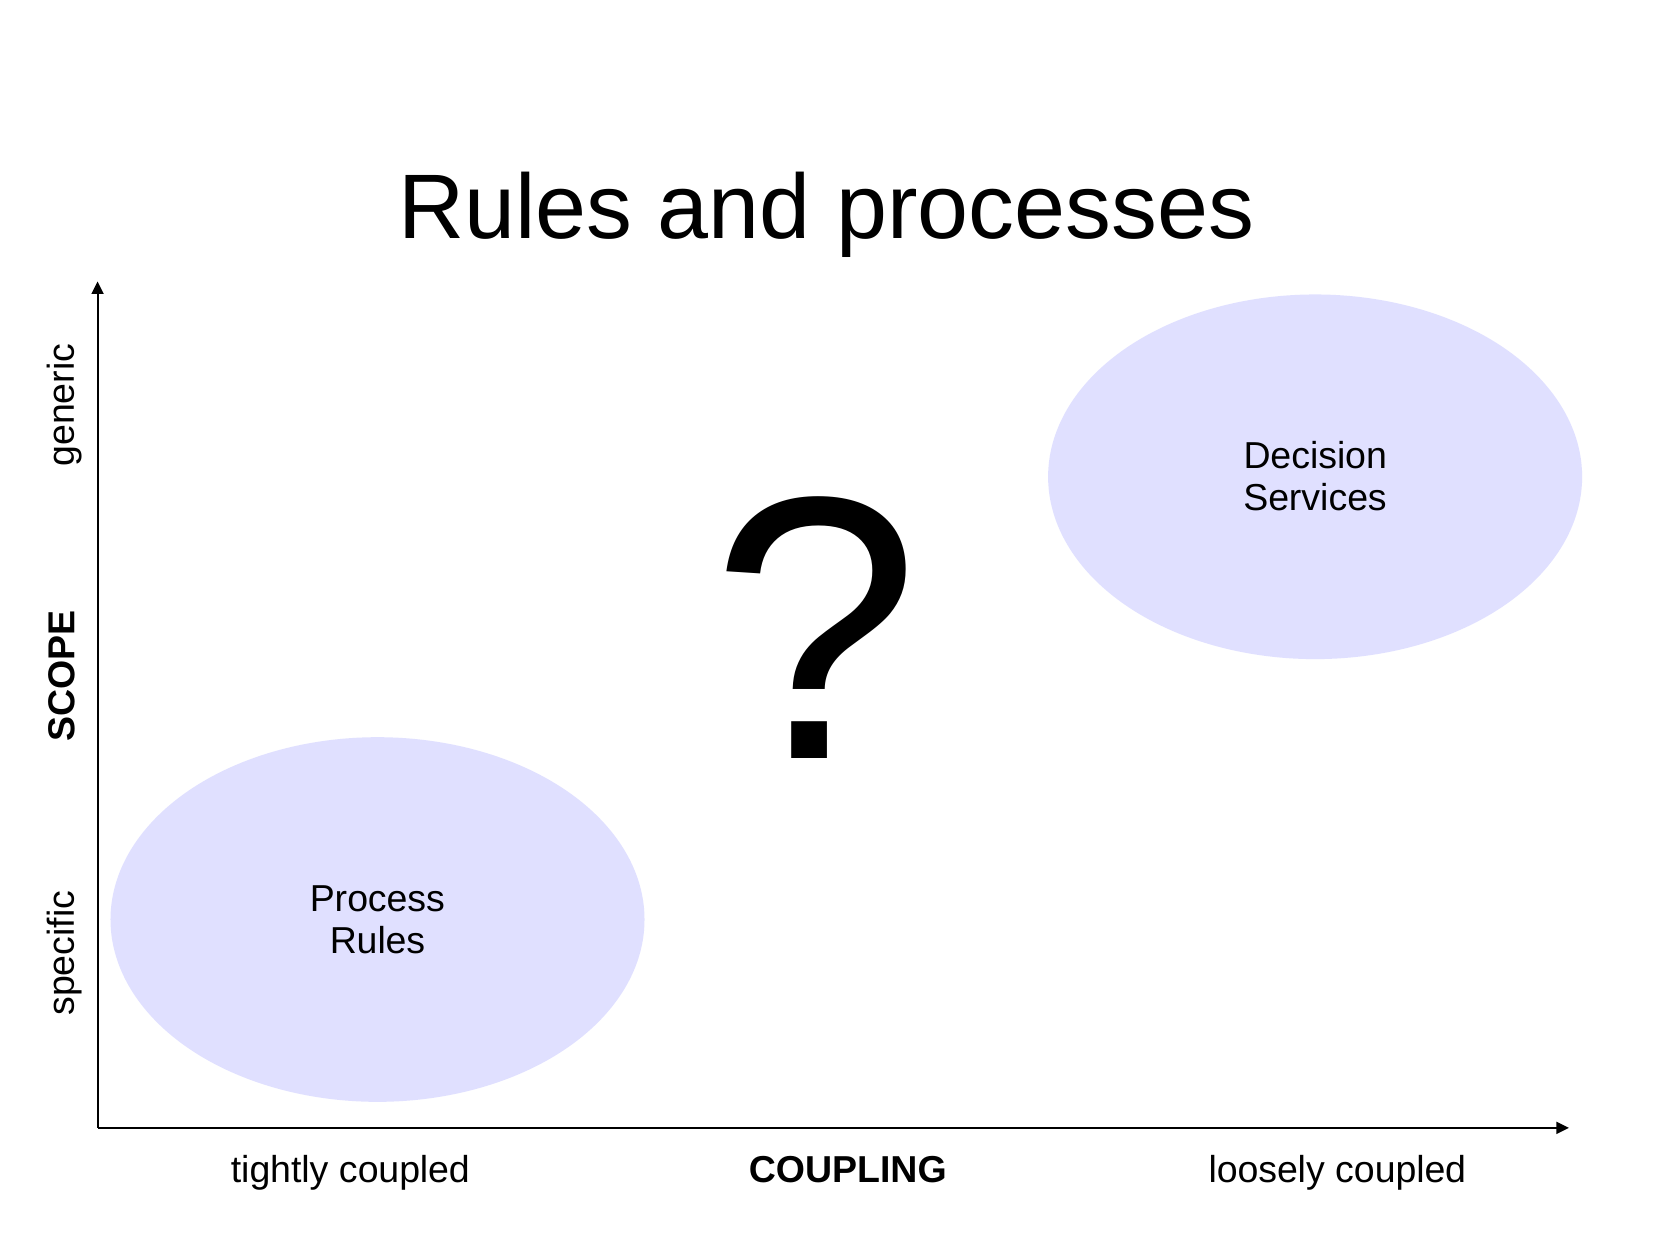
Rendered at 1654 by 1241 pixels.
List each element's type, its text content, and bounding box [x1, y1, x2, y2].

text_box COUPLING [734, 1140, 962, 1199]
text_box SCOPE [32, 595, 91, 757]
text_box Process Rules [110, 737, 645, 1102]
text_box tightly coupled [216, 1140, 485, 1199]
text_box specific [32, 875, 90, 1031]
text_box Decision Services [1048, 294, 1583, 660]
title Rules and processes [82, 82, 1571, 331]
text_box generic [32, 328, 90, 482]
text_box ? [696, 411, 1010, 847]
text_box loosely coupled [1193, 1140, 1481, 1199]
